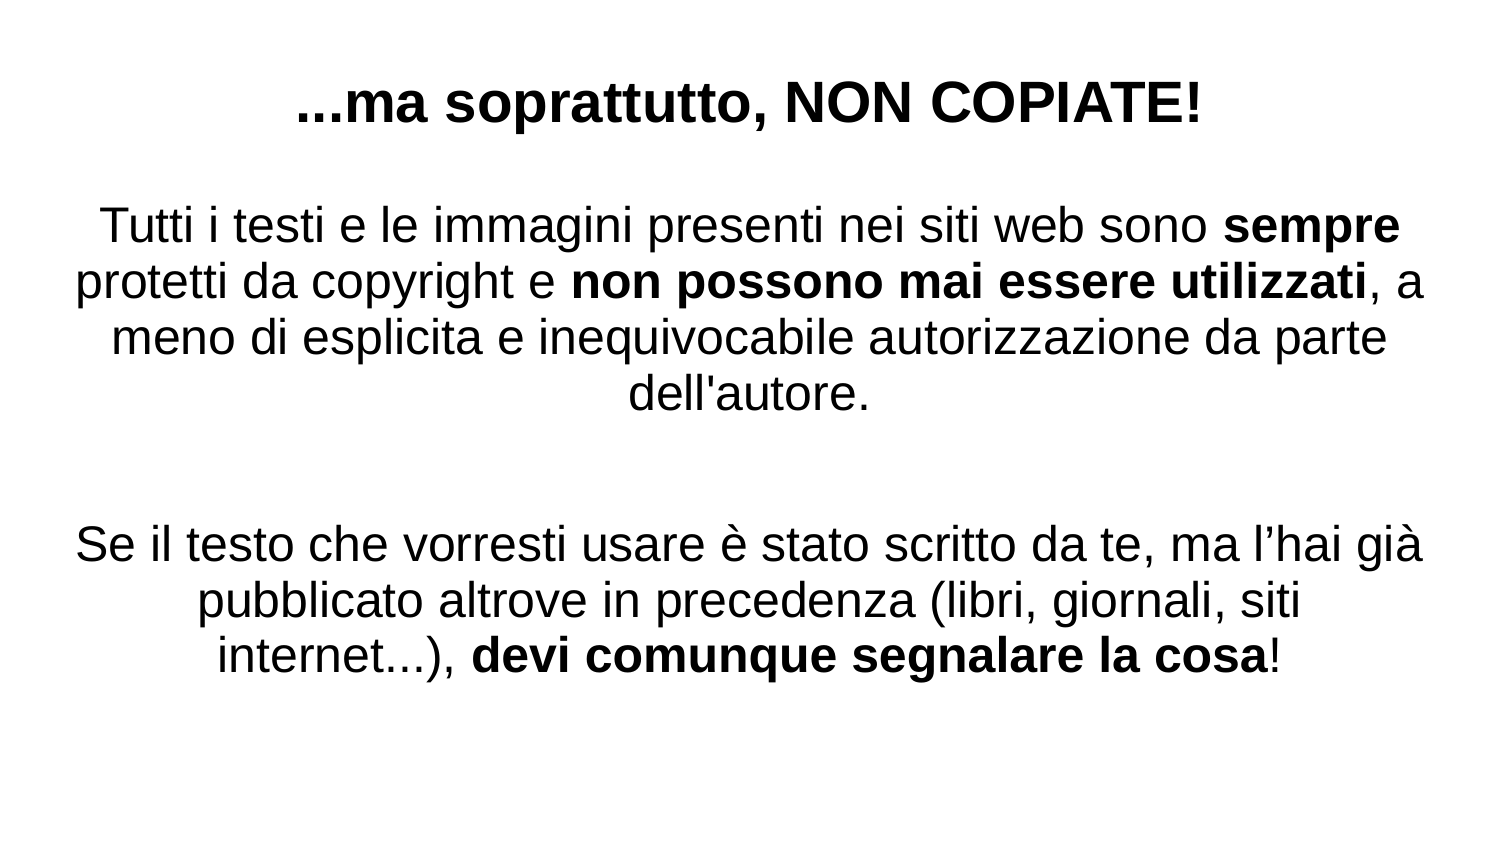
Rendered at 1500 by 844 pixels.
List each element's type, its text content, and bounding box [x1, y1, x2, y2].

title ...ma soprattutto, NON COPIATE! [75, 33, 1425, 175]
list Tutti i testi e le immagini presenti nei siti web sono sempre protetti da copyright e non possono mai essere utilizzati, a meno di esplicita e inequivocabile autorizzazione da parte dell'autore. Se il testo che vorresti usare è stato scritto da te, ma l’hai già pubblicato altrove in precedenza (libri, giornali, siti internet...), devi comunque segnalare la cosa! [75, 197, 1425, 745]
